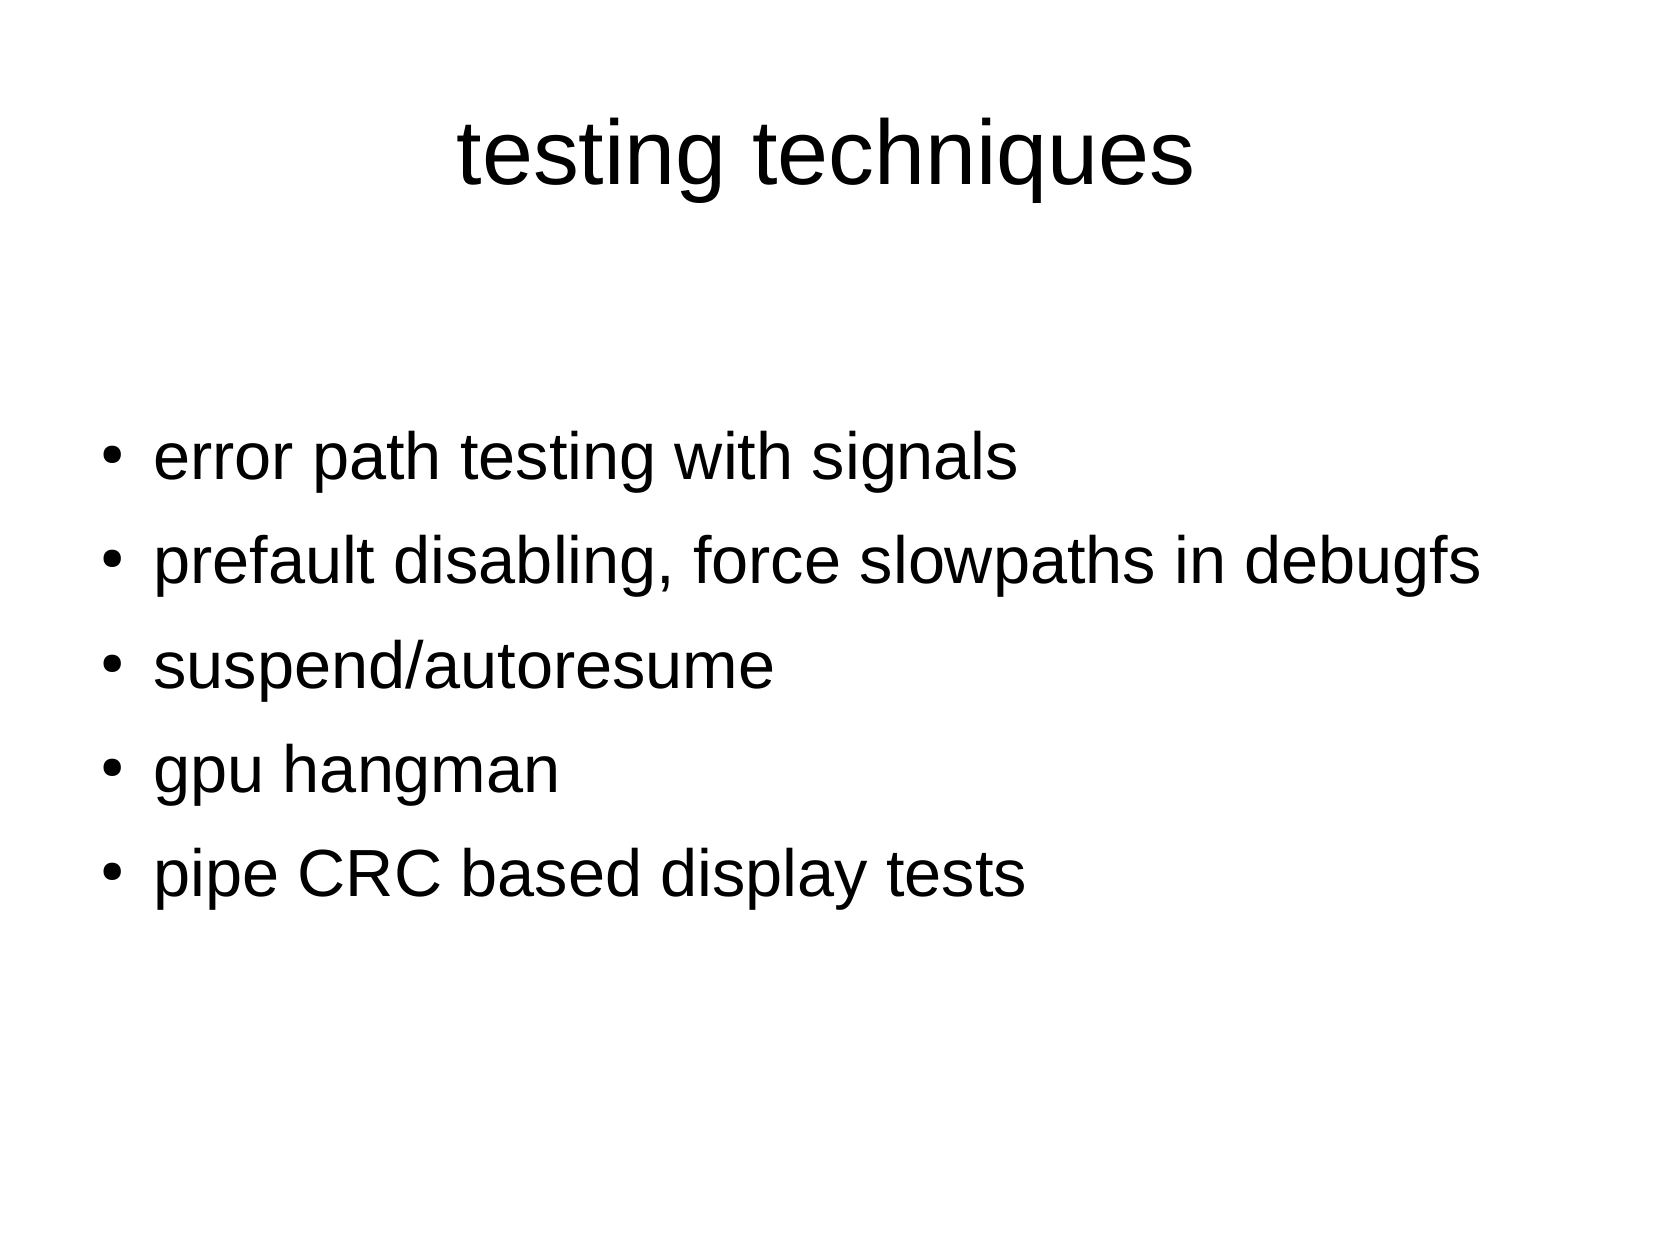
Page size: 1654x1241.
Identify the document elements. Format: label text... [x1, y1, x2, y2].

title testing techniques [82, 49, 1571, 257]
list error path testing with signals prefault disabling, force slowpaths in debugfs suspend/autoresume gpu hangman pipe CRC based display tests [82, 419, 1571, 1009]
